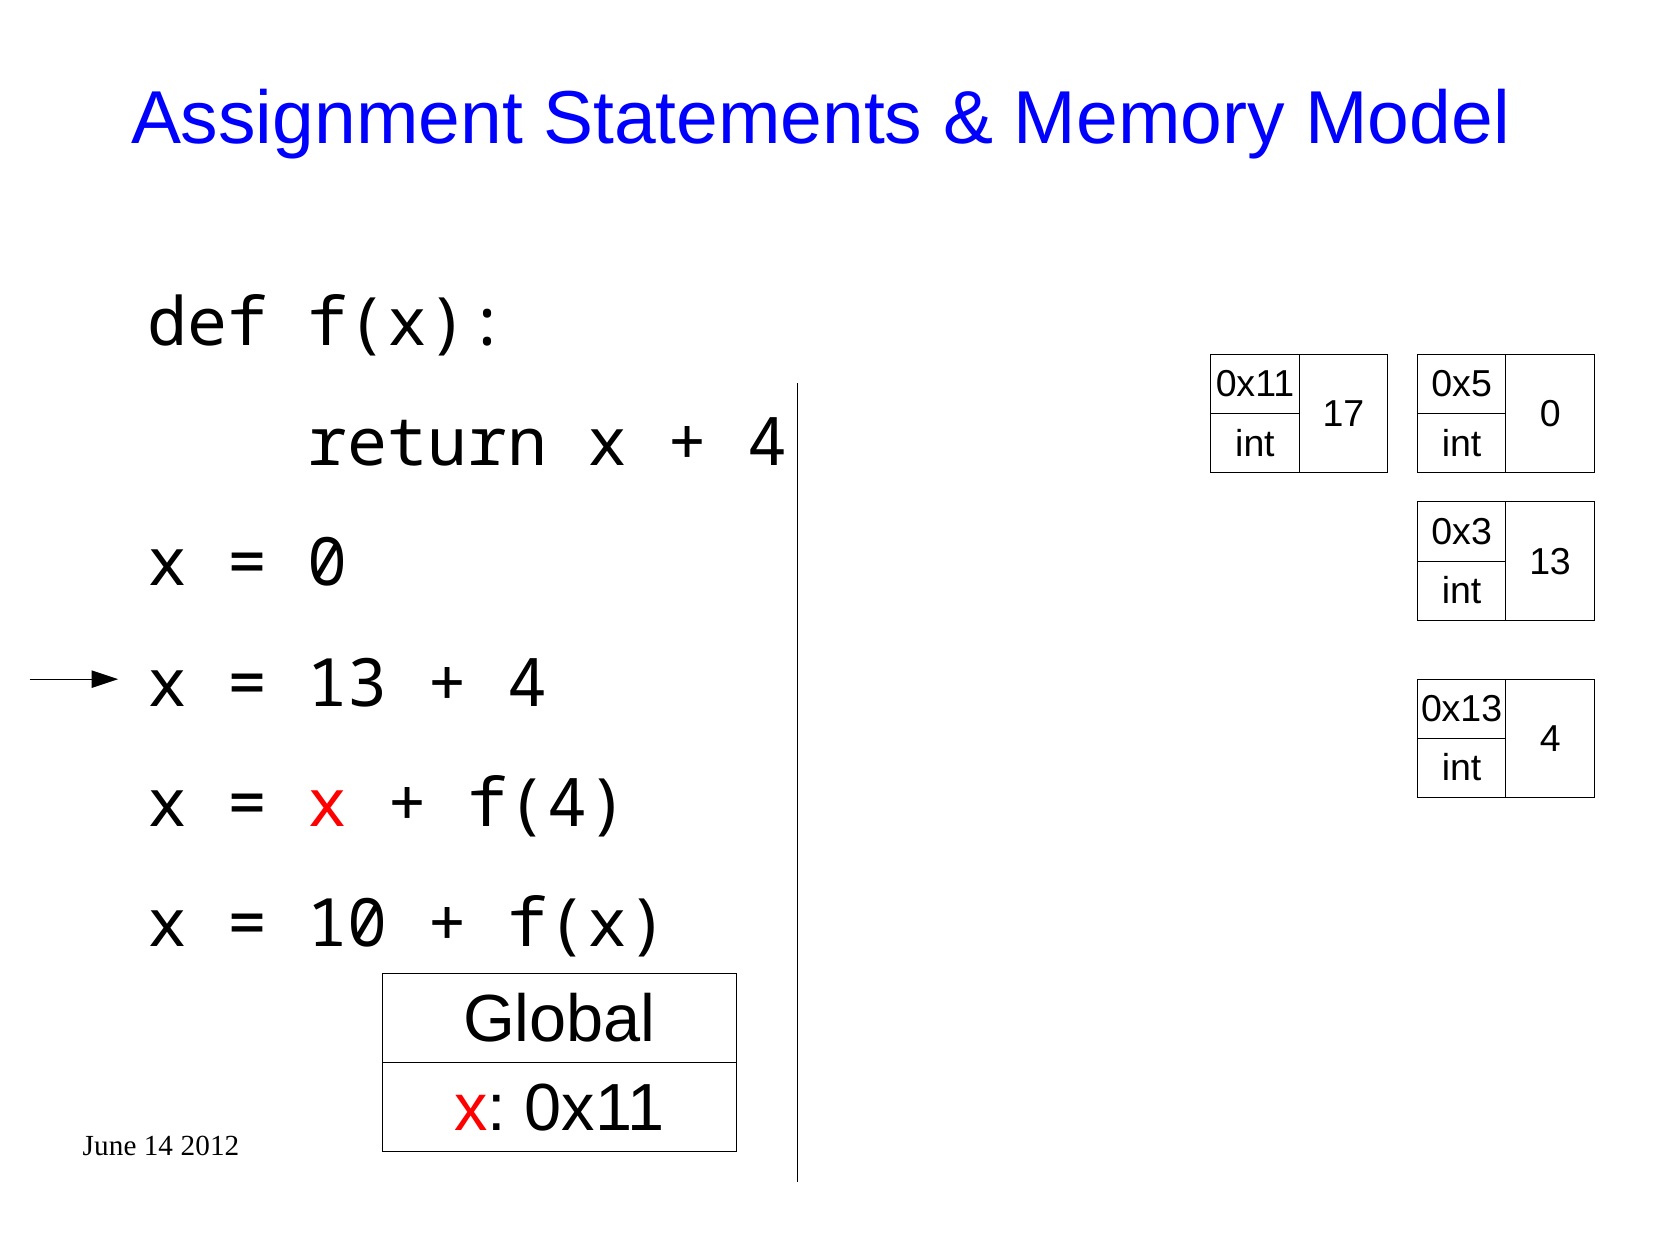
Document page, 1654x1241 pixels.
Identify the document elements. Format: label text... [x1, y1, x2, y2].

text_box int [1210, 414, 1299, 473]
text_box Global [382, 973, 737, 1062]
text_box 0x3 [1417, 501, 1505, 562]
text_box int [1417, 414, 1505, 473]
text_box int [1417, 562, 1505, 621]
text_box 17 [1299, 354, 1388, 473]
text_box 0x13 [1417, 679, 1505, 739]
text_box 0x11 [1210, 354, 1299, 414]
text_box 13 [1505, 501, 1595, 621]
text_box x: 0x11 [382, 1062, 737, 1152]
text_box 0 [1505, 354, 1595, 473]
text_box 0x5 [1417, 354, 1505, 414]
text_box int [1417, 739, 1505, 798]
text_box 4 [1505, 679, 1595, 798]
list def f(x): return x + 4 x = 0 x = 13 + 4 x = x + f(4) x = 10 + f(x) [76, 274, 1506, 822]
title Assignment Statements & Memory Model [76, 58, 1565, 178]
